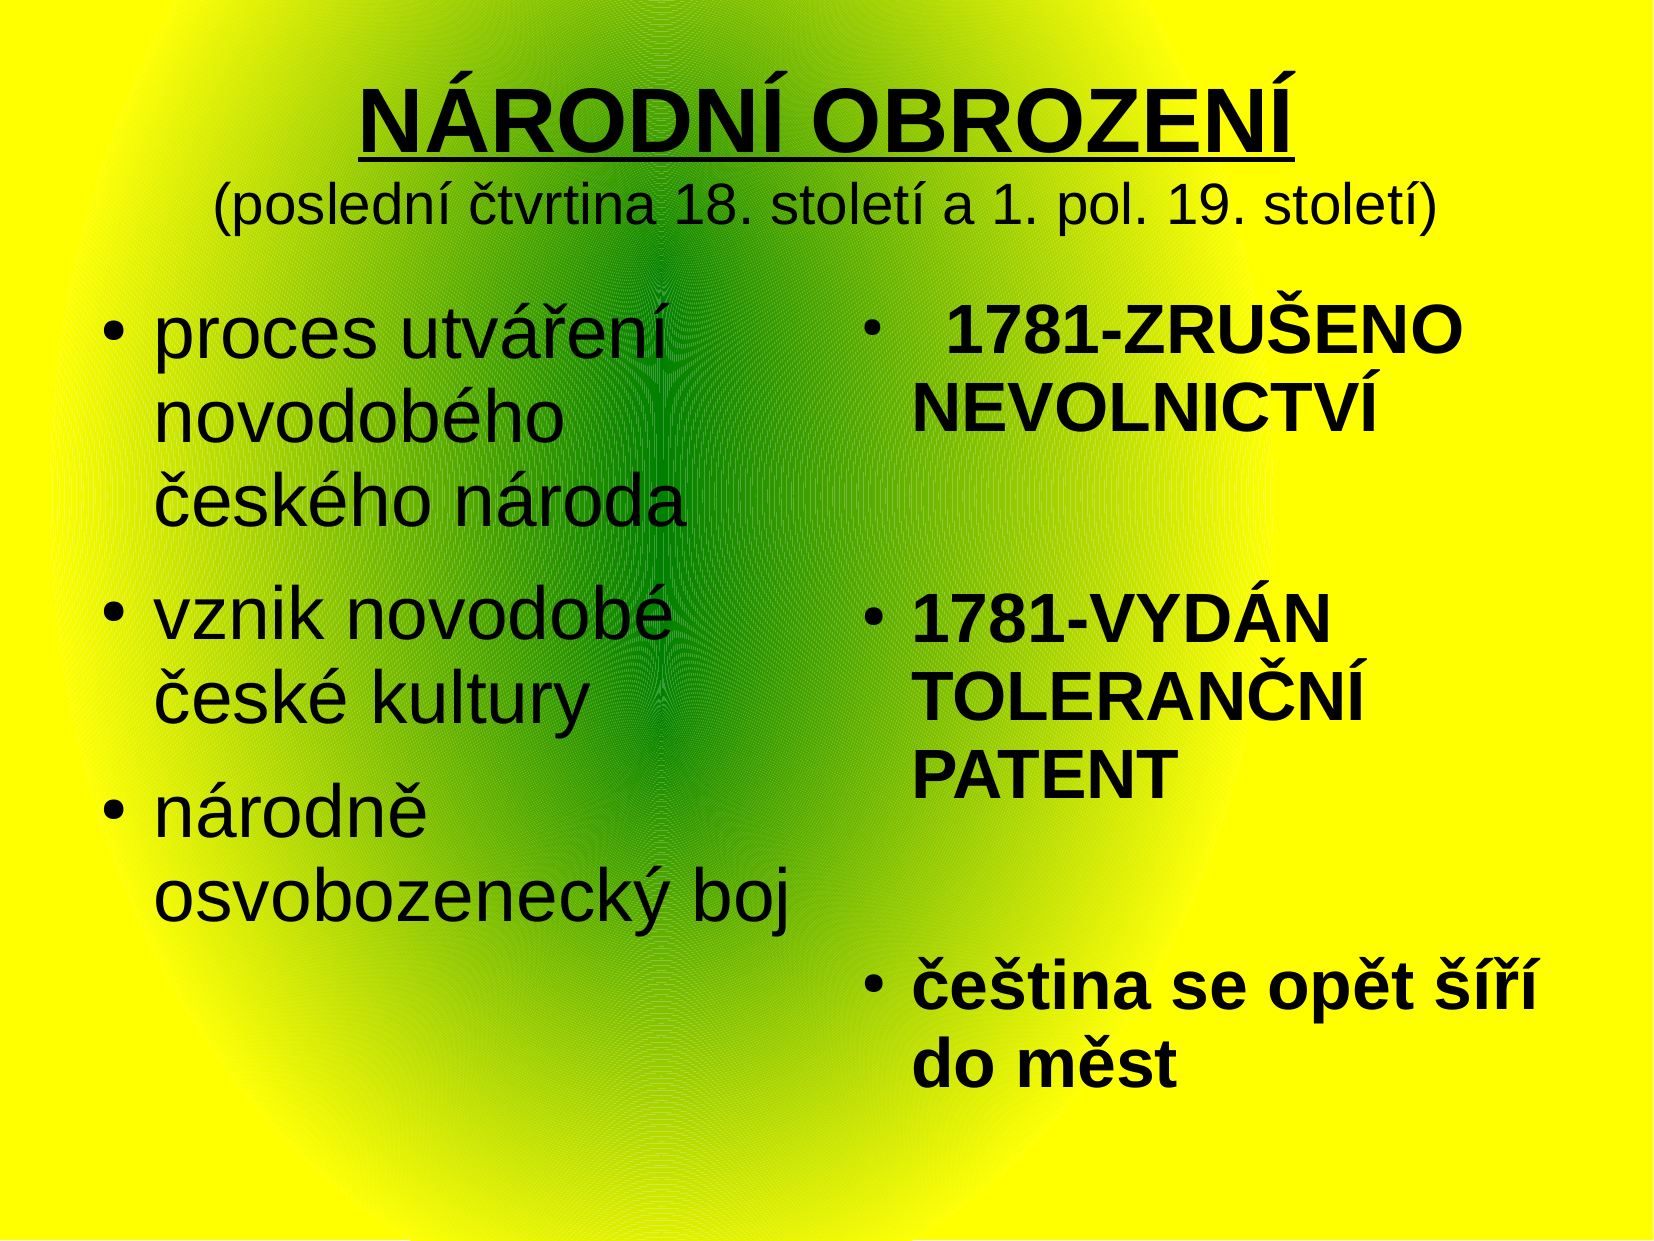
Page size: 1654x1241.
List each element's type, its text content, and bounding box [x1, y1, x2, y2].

list 1781-ZRUŠENO NEVOLNICTVÍ 1781-VYDÁN TOLERANČNÍ PATENT čeština se opět šíří do měst [845, 290, 1572, 1109]
list proces utváření novodobého českého národa vznik novodobé české kultury národně osvobozenecký boj [82, 290, 809, 1109]
title NÁRODNÍ OBROZENÍ (poslední čtvrtina 18. století a 1. pol. 19. století) [82, 49, 1571, 257]
